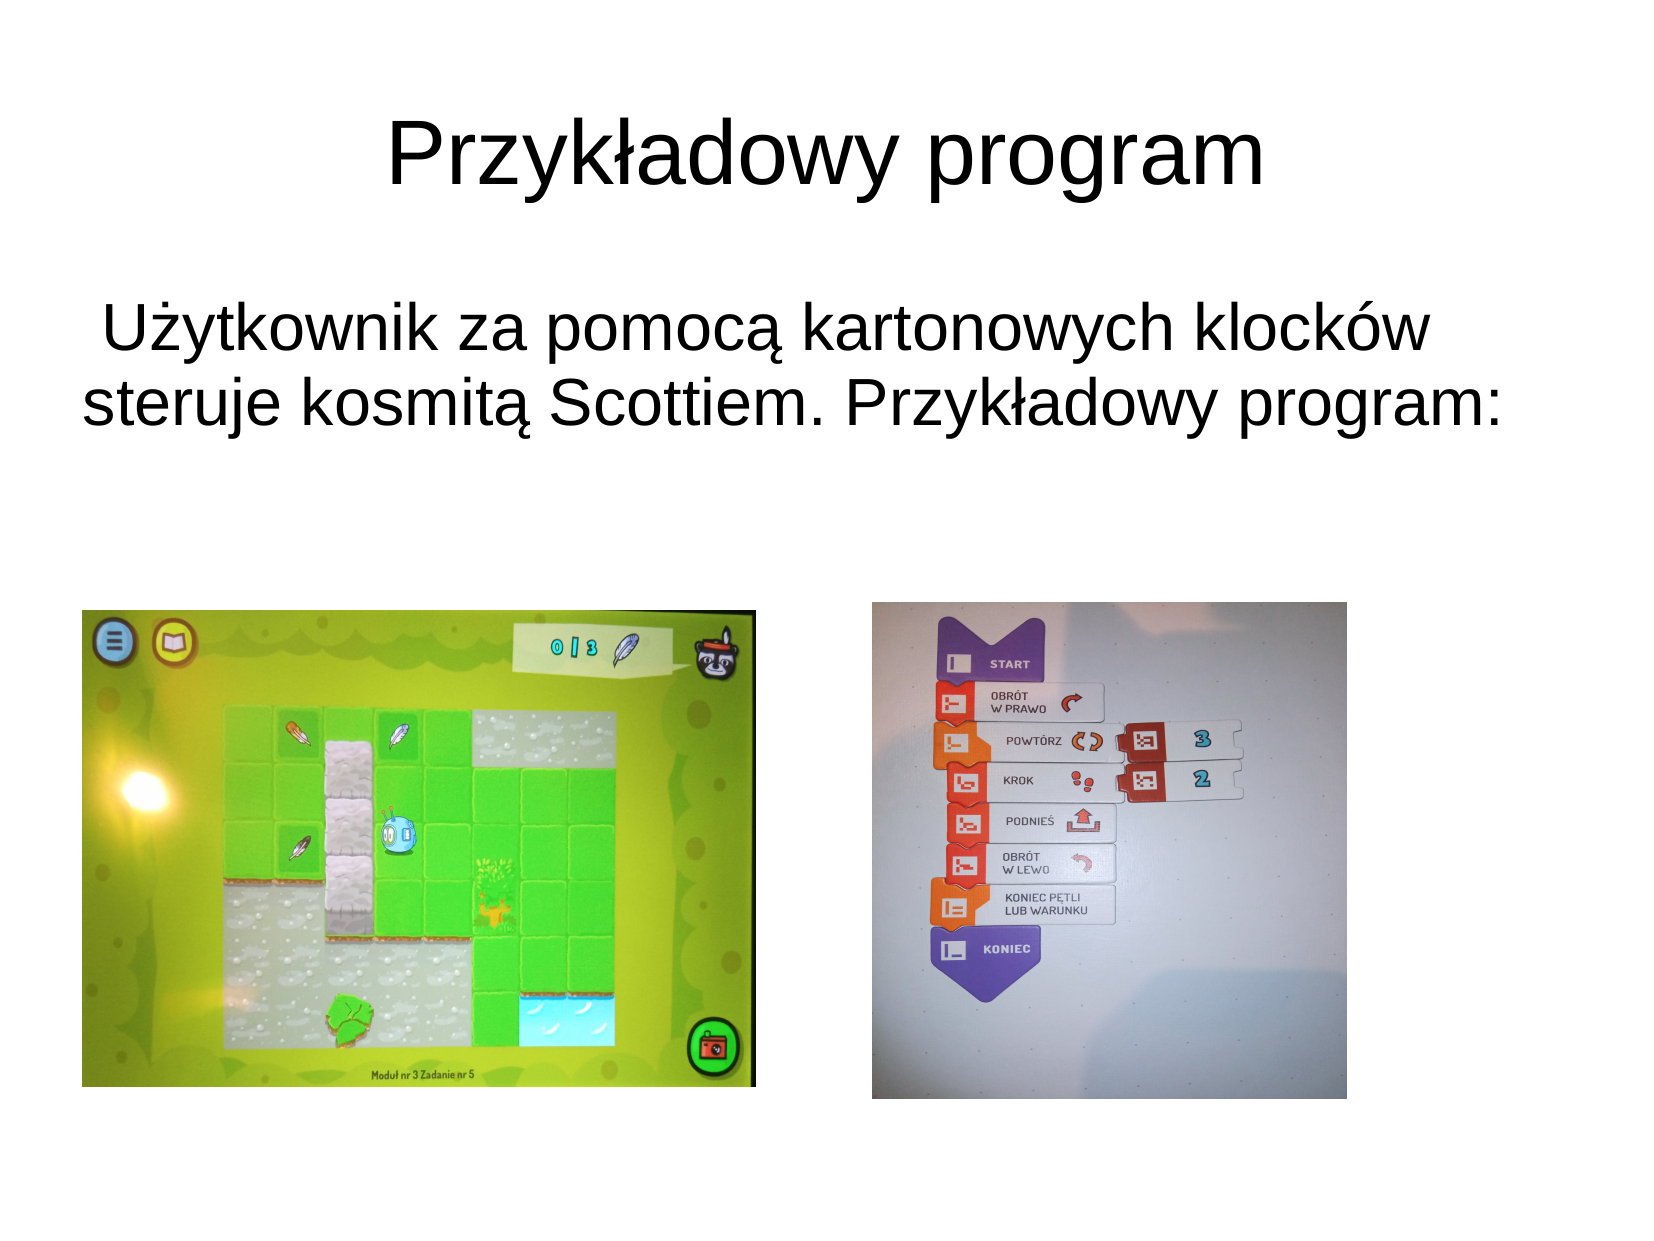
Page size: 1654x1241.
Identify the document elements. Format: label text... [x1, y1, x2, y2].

title Przykładowy program [82, 49, 1571, 257]
picture [82, 610, 756, 1087]
picture [872, 602, 1347, 1099]
list Użytkownik za pomocą kartonowych klocków steruje kosmitą Scottiem. Przykładowy program: [82, 290, 1571, 1109]
